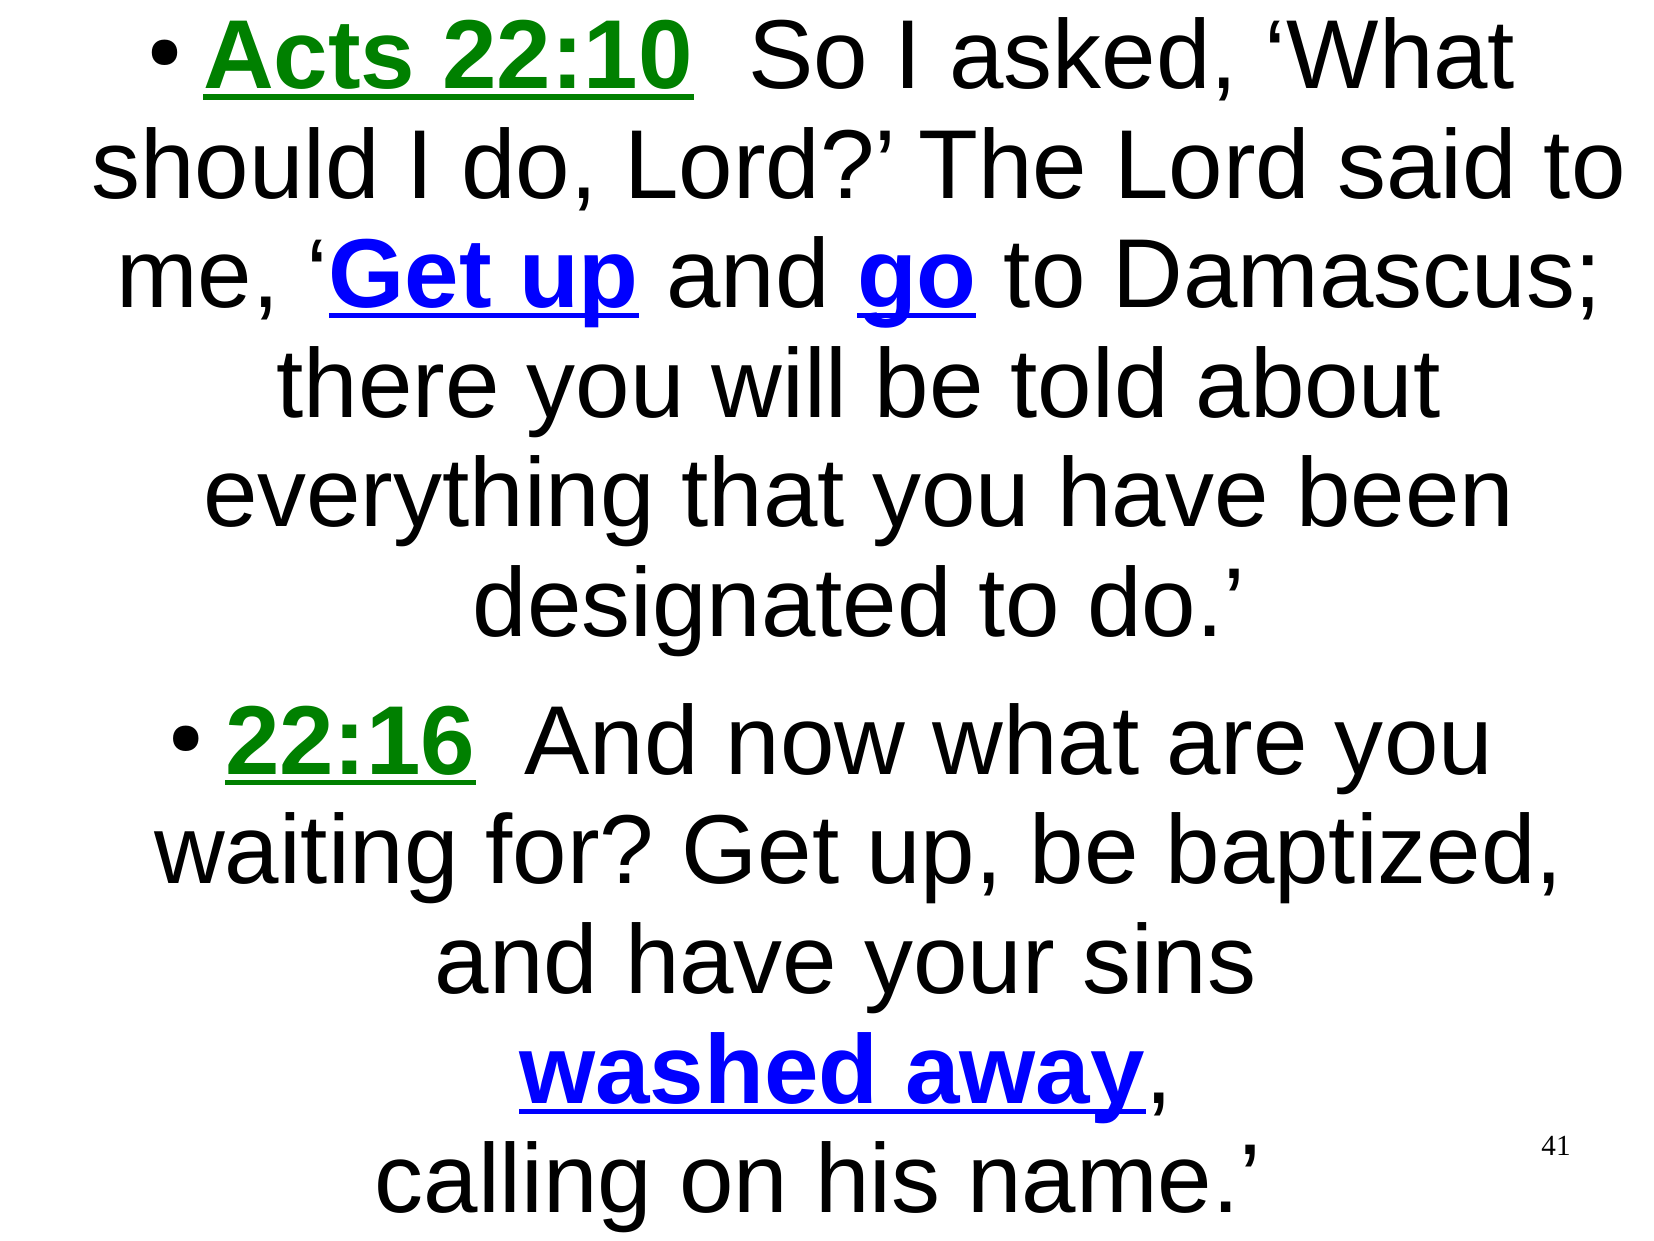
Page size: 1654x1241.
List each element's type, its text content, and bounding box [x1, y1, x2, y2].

list Acts 22:10 So I asked, ‘What should I do, Lord?’ The Lord said to me, ‘Get up and go to Damascus; there you will be told about everything that you have been designated to do.’ 22:16 And now what are you waiting for? Get up, be baptized, and have your sins washed away, calling on his name.’ [0, 0, 1651, 1238]
